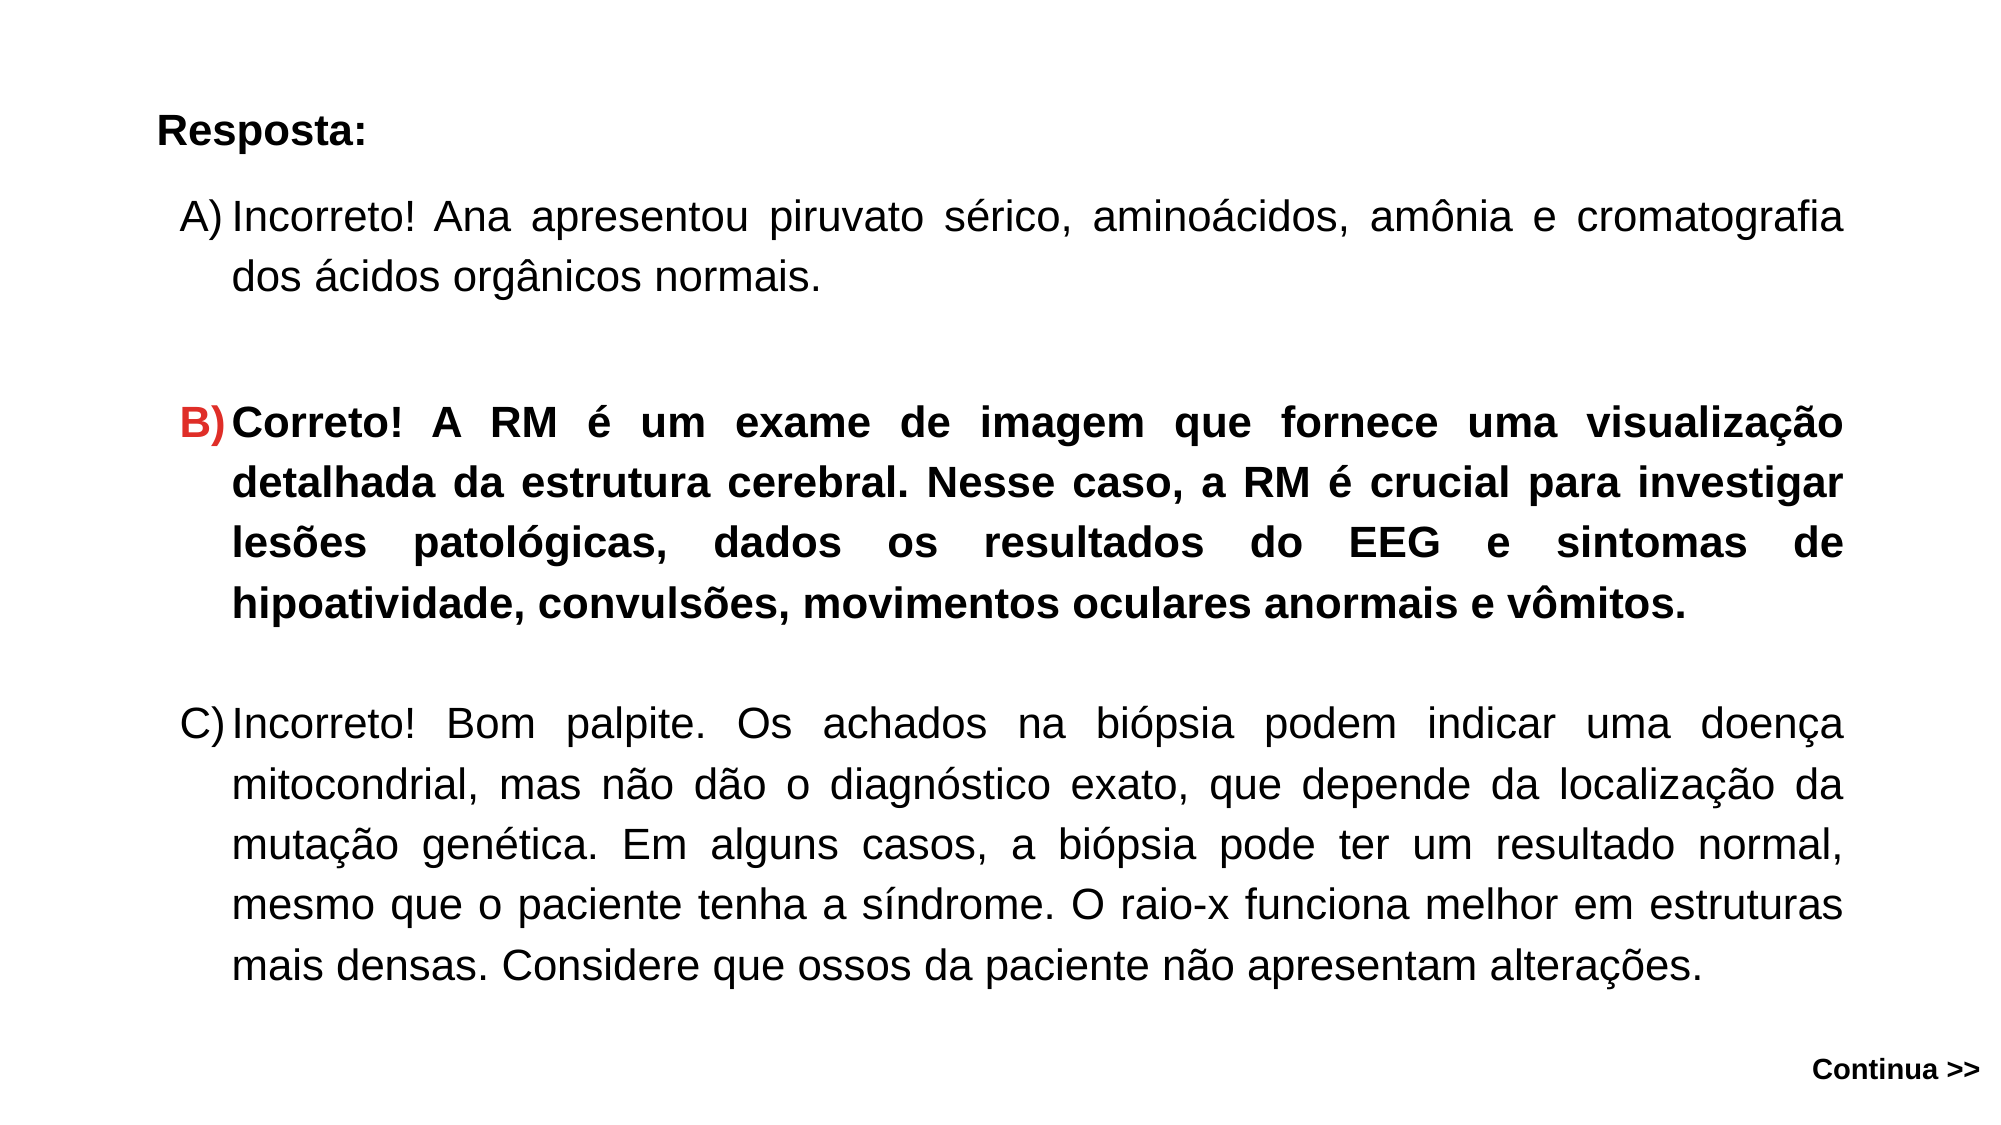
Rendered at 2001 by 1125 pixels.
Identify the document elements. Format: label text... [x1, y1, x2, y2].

text_box Continua >> [1797, 1032, 2000, 1101]
text_box Resposta: Incorreto! Ana apresentou piruvato sérico, aminoácidos, amônia e cromatografia dos ácidos orgânicos normais. Correto! A RM é um exame de imagem que fornece uma visualização detalhada da estrutura cerebral. Nesse caso, a RM é crucial para investigar lesões patológicas, dados os resultados do EEG e sintomas de hipoatividade, convulsões, movimentos oculares anormais e vômitos. Incorreto! Bom palpite. Os achados na biópsia podem indicar uma doença mitocondrial, mas não dão o diagnóstico exato, que depende da localização da mutação genética. Em alguns casos, a biópsia pode ter um resultado normal, mesmo que o paciente tenha a síndrome. O raio-x funciona melhor em estruturas mais densas. Considere que ossos da paciente não apresentam alterações. [141, 79, 1861, 1004]
